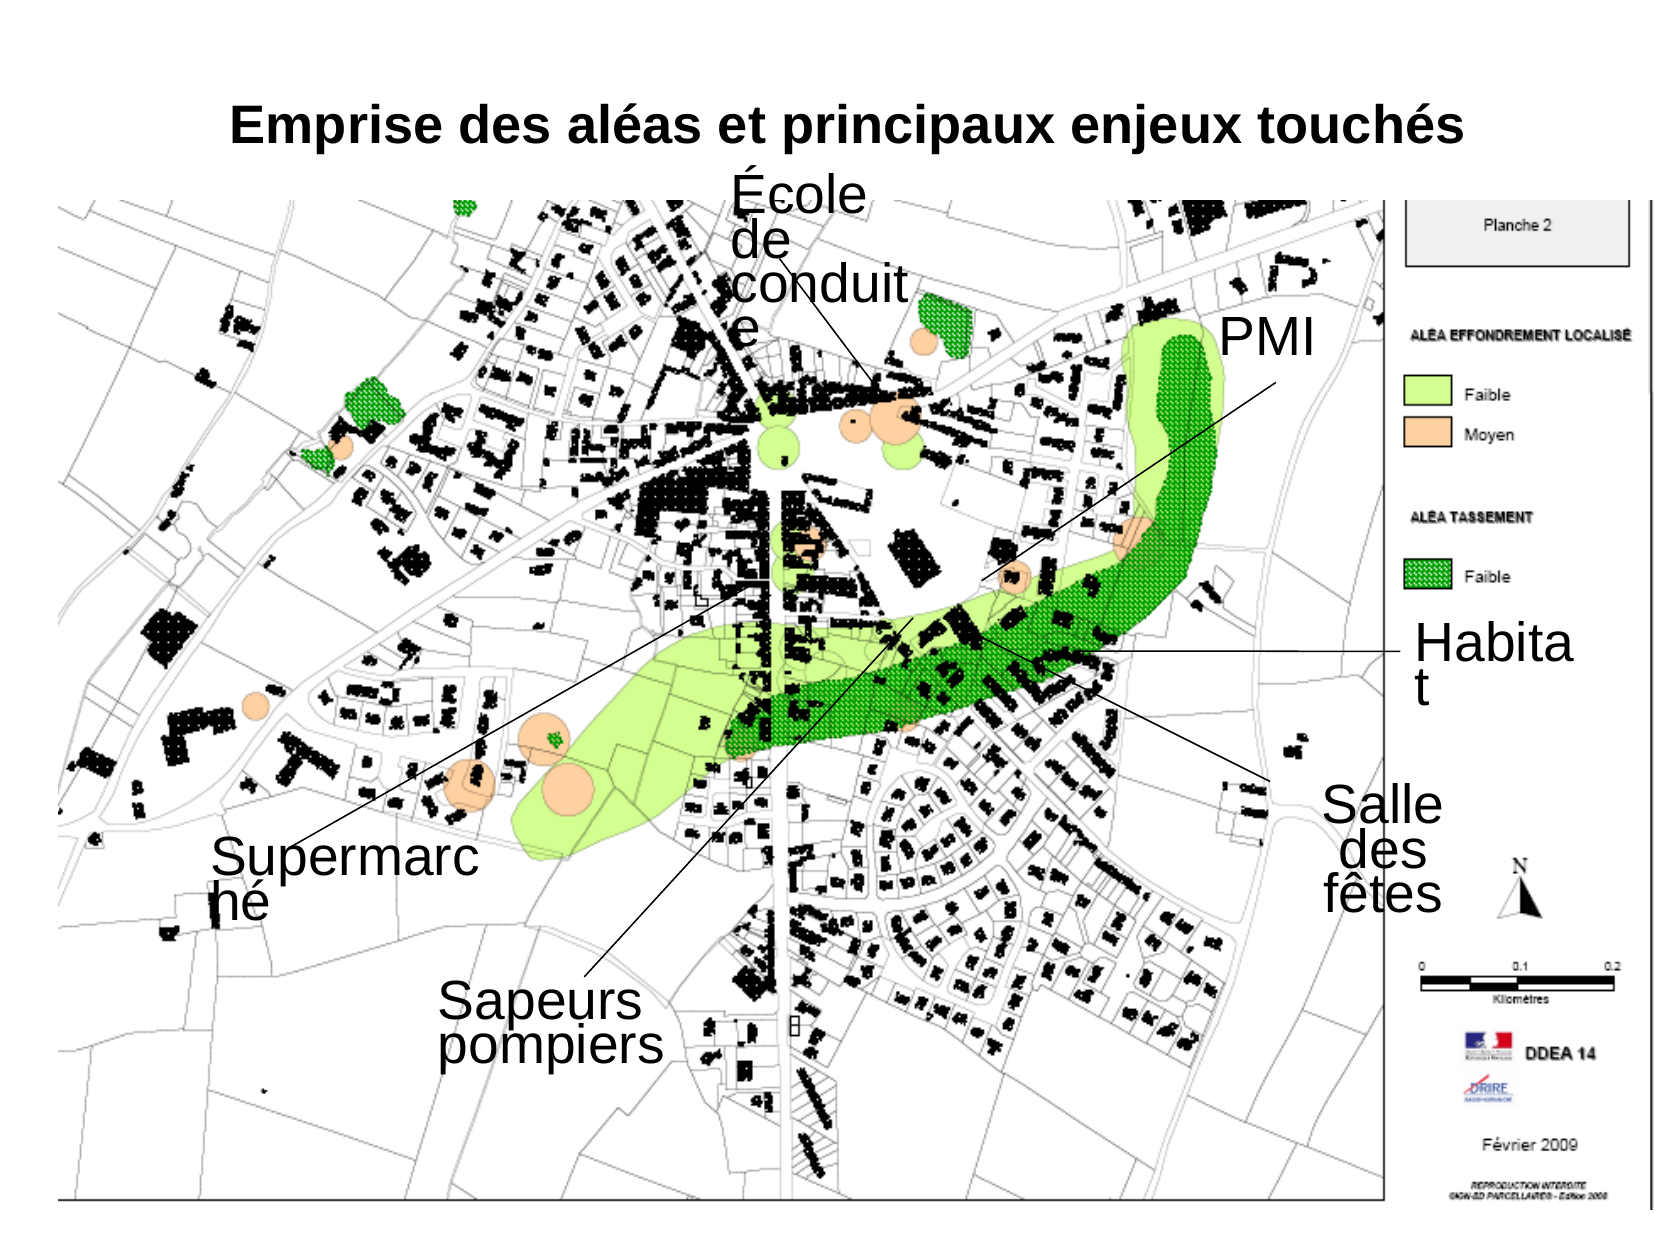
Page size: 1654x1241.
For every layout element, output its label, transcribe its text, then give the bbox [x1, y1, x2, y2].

text_box Sapeurs pompiers [423, 976, 717, 1081]
picture [58, 200, 1654, 1210]
text_box École de conduite [715, 171, 944, 364]
title Emprise des aléas et principaux enjeux touchés [101, 32, 1595, 162]
text_box Salle des fêtes [1269, 781, 1498, 930]
text_box PMI [1204, 312, 1368, 372]
text_box Habitat [1399, 618, 1596, 722]
text_box Supermarché [195, 832, 521, 937]
